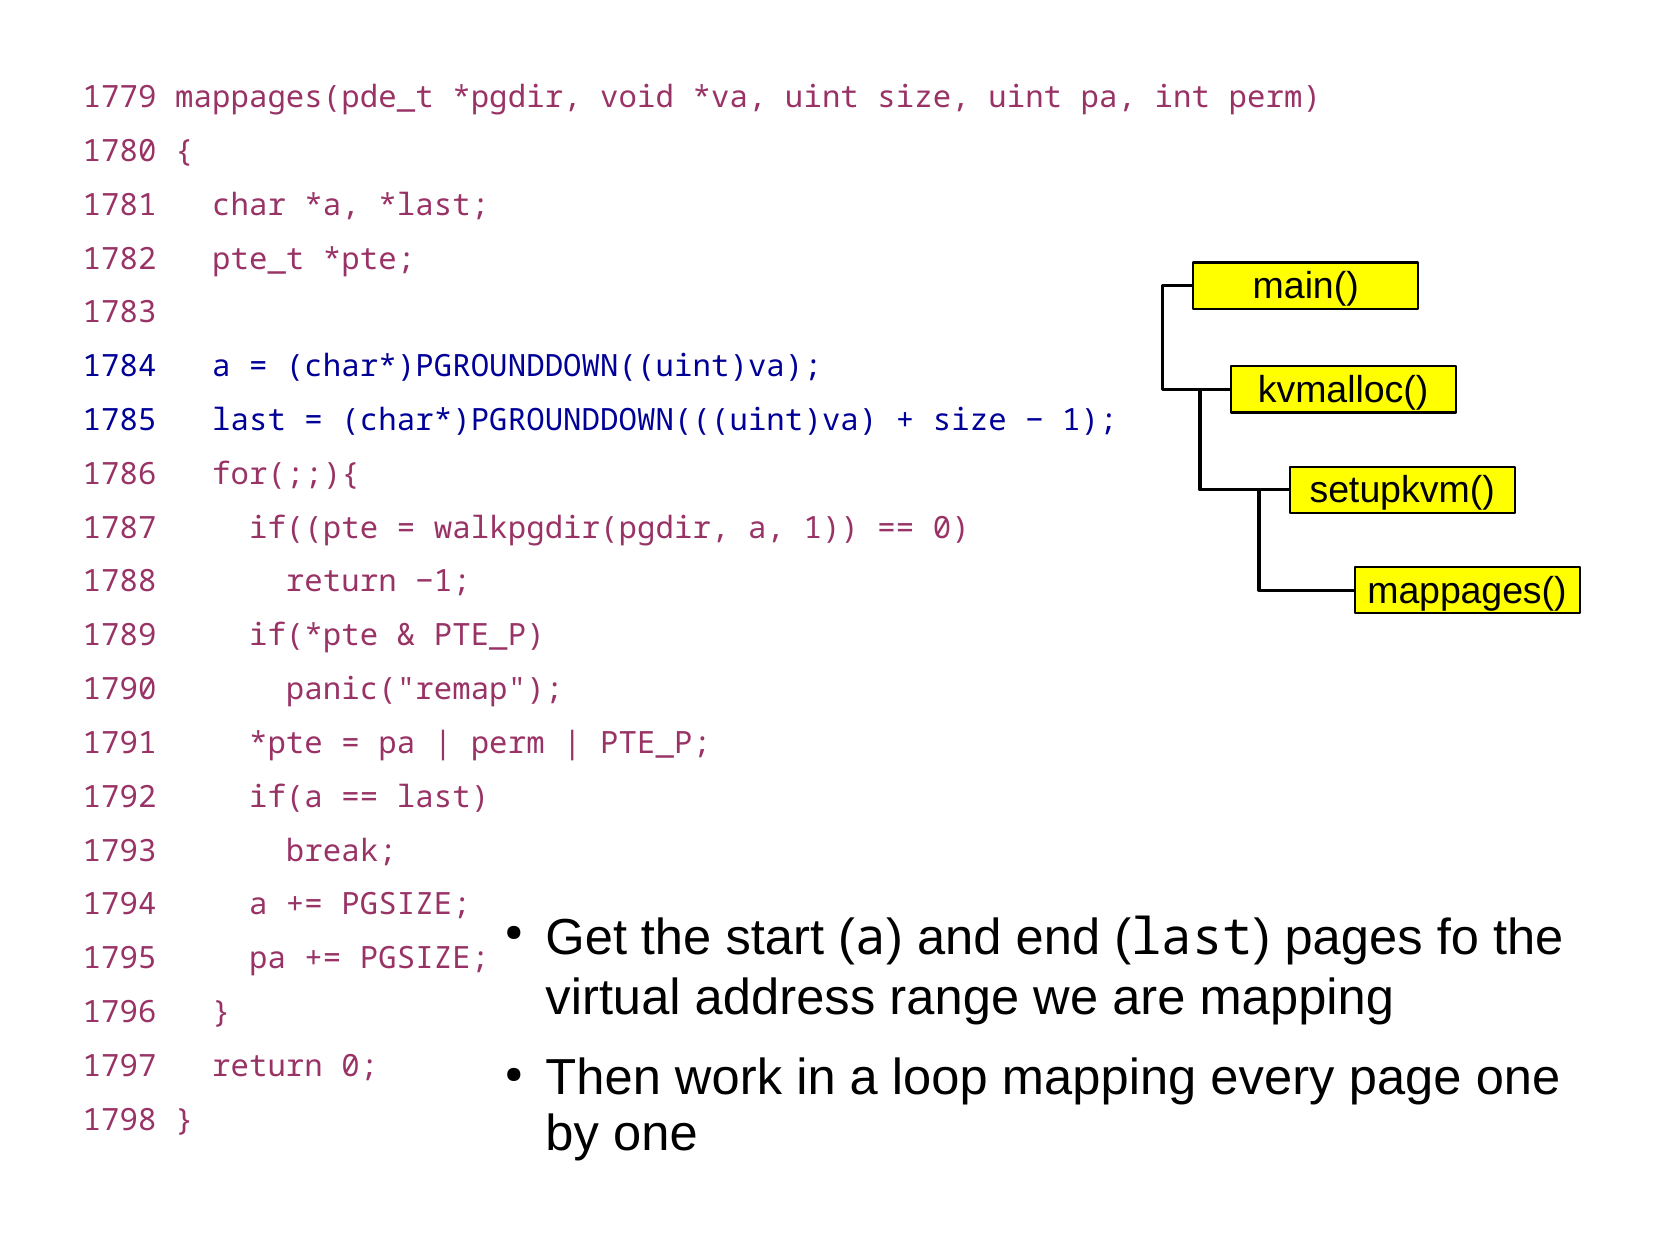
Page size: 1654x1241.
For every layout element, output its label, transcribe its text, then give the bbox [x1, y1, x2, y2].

list 1779 mappages(pde_t *pgdir, void *va, uint size, uint pa, int perm) 1780 { 1781 char *a, *last; 1782 pte_t *pte; 1783 1784 a = (char*)PGROUNDDOWN((uint)va); 1785 last = (char*)PGROUNDDOWN(((uint)va) + size − 1); 1786 for(;;){ 1787 if((pte = walkpgdir(pgdir, a, 1)) == 0) 1788 return −1; 1789 if(*pte & PTE_P) 1790 panic("remap"); 1791 *pte = pa | perm | PTE_P; 1792 if(a == last) 1793 break; 1794 a += PGSIZE; 1795 pa += PGSIZE; 1796 } 1797 return 0; 1798 } [82, 75, 1571, 1163]
text_box mappages() [1354, 567, 1580, 614]
text_box kvmalloc() [1230, 366, 1456, 413]
text_box main() [1193, 262, 1419, 309]
text_box setupkvm() [1289, 466, 1515, 513]
list Get the start (a) and end (last) pages fo the virtual address range we are mapping Then work in a loop mapping every page one by one [491, 899, 1613, 1163]
